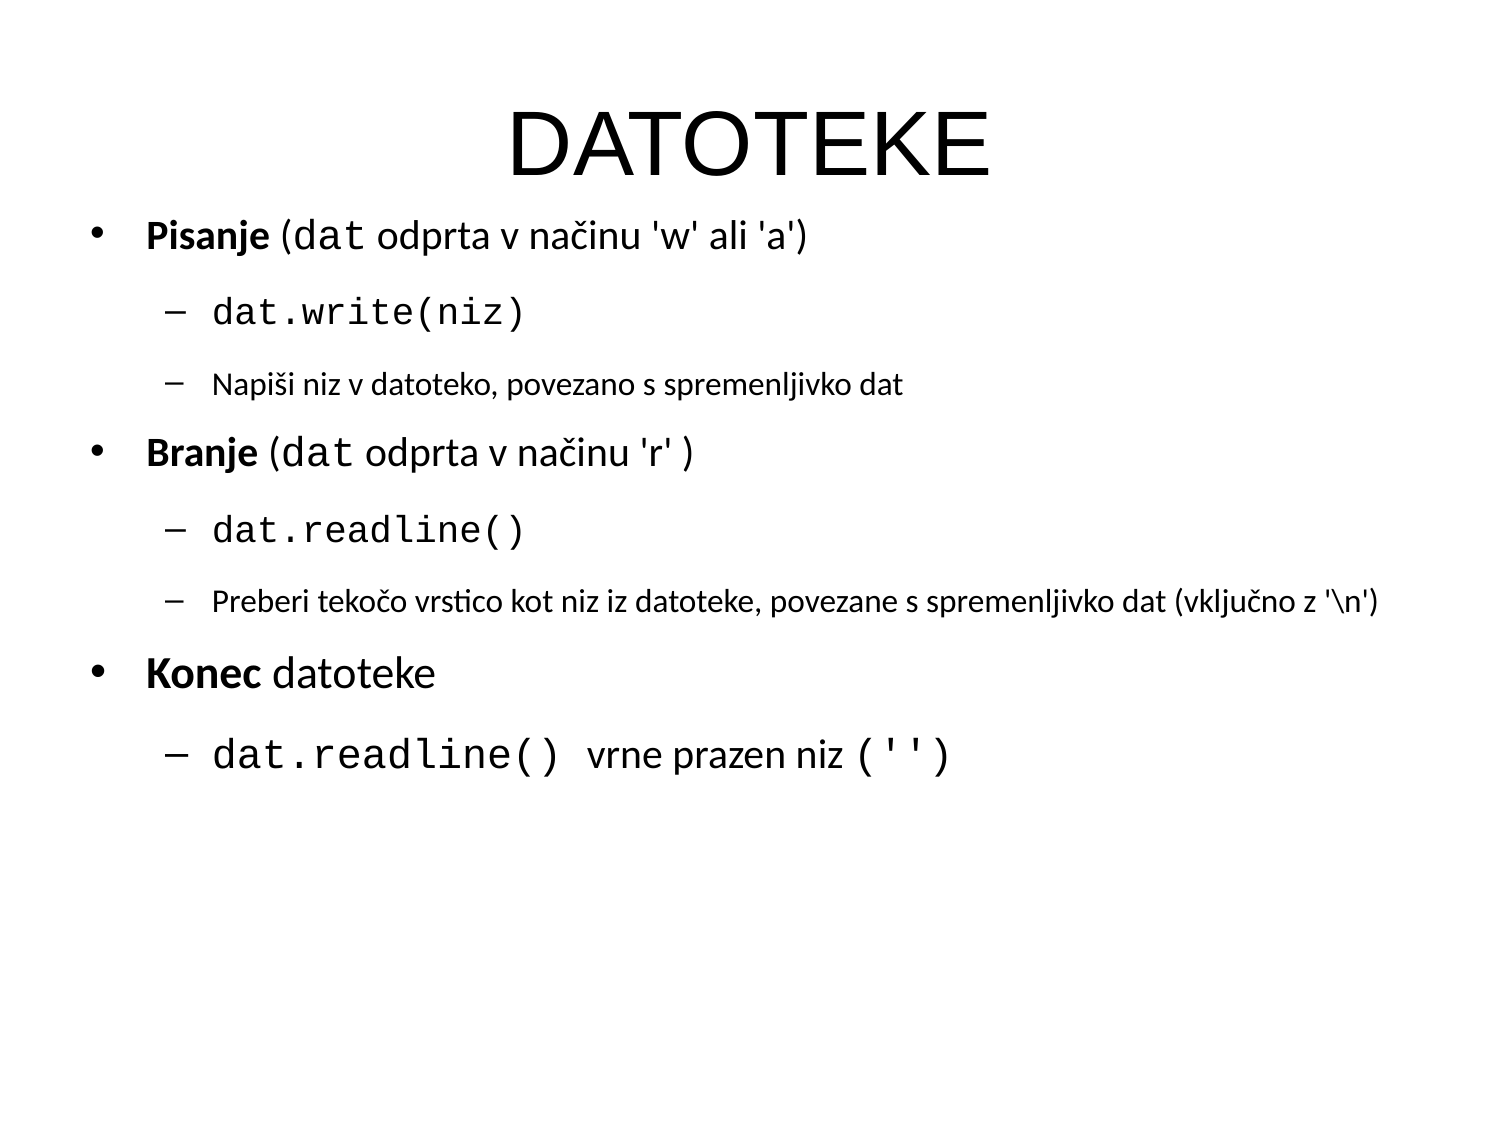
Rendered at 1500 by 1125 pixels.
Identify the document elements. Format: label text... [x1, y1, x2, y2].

title DATOTEKE [75, 45, 1425, 200]
list Pisanje (dat odprta v načinu 'w' ali 'a') dat.write(niz) Napiši niz v datoteko, povezano s spremenljivko dat Branje (dat odprta v načinu 'r' ) dat.readline() Preberi tekočo vrstico kot niz iz datoteke, povezane s spremenljivko dat (vključno z '\n') Konec datoteke dat.readline() vrne prazen niz ('') [75, 200, 1425, 1010]
